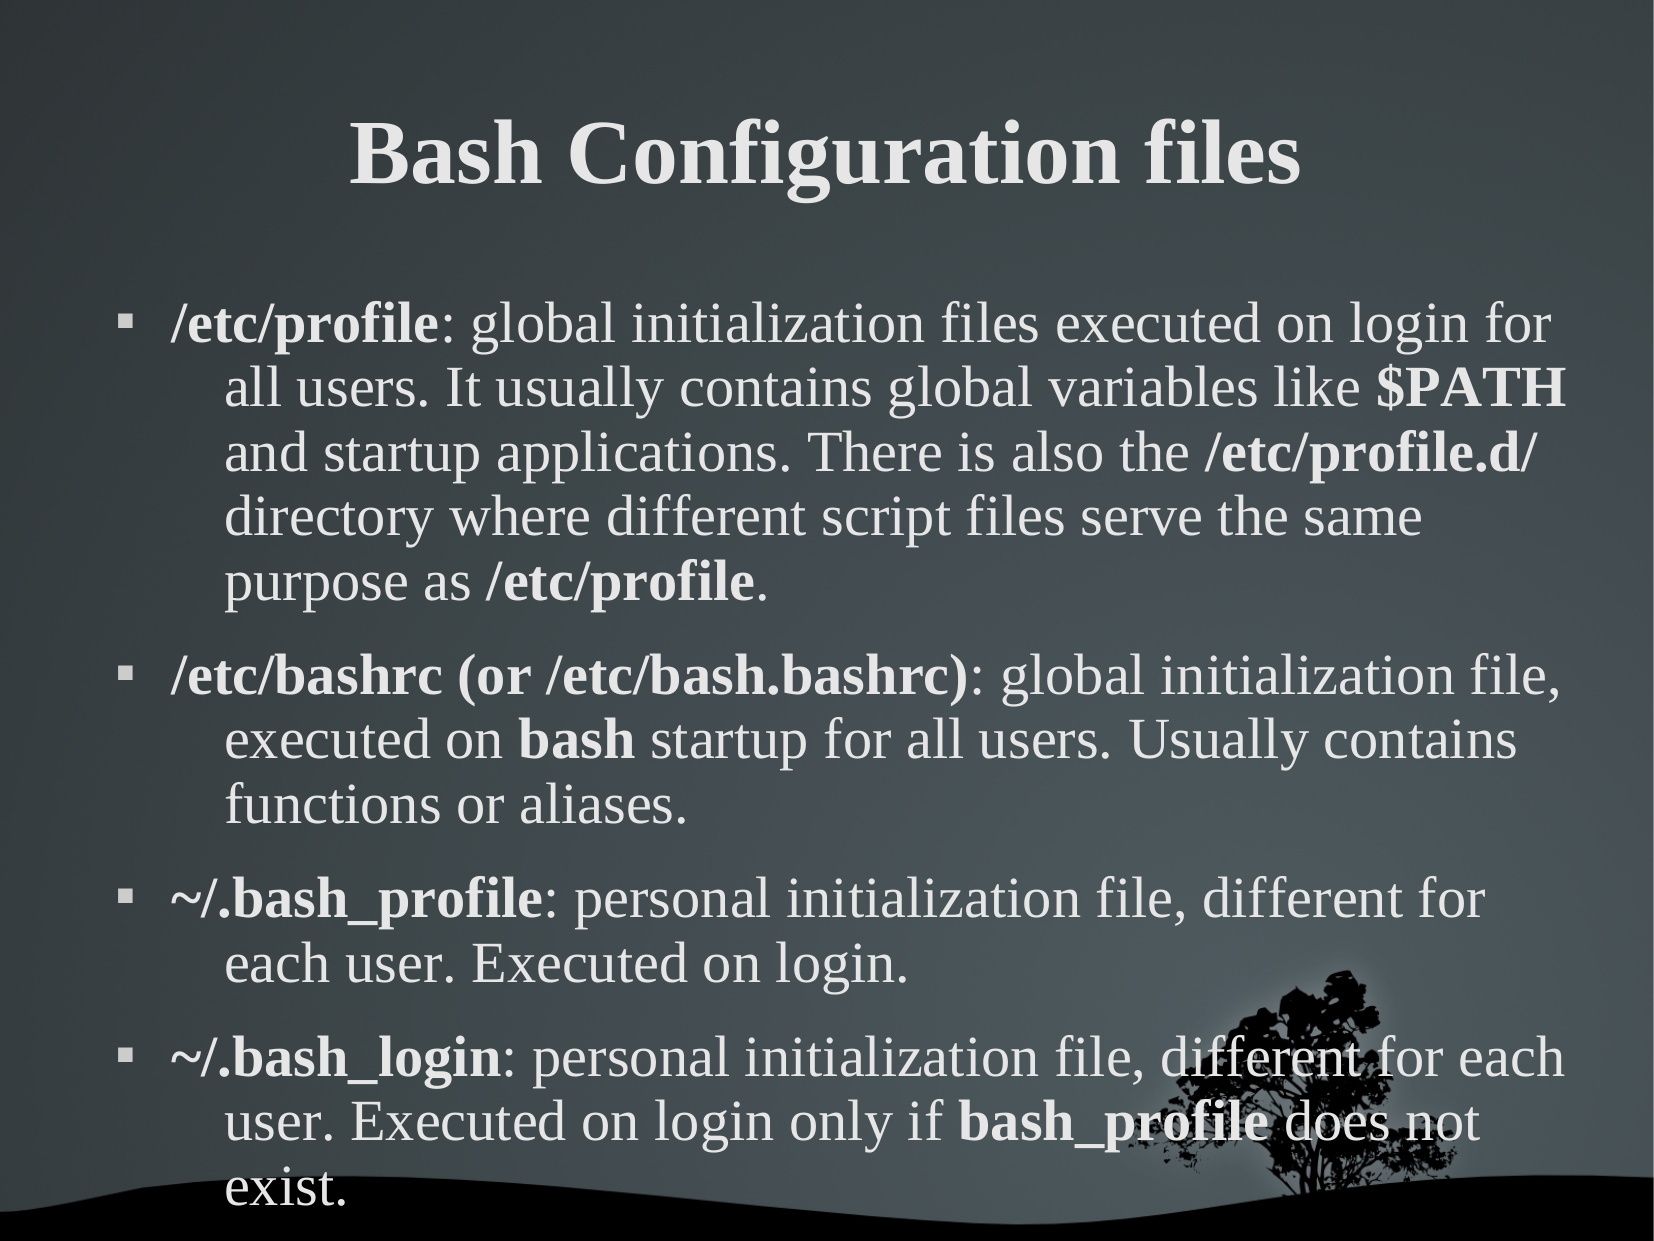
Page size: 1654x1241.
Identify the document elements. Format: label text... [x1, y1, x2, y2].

title Bash Configuration files [82, 49, 1571, 257]
picture [0, 0, 1654, 1241]
list /etc/profile: global initialization files executed on login for all users. It usually contains global variables like $PATH and startup applications. There is also the /etc/profile.d/ directory where different script files serve the same purpose as /etc/profile. /etc/bashrc (or /etc/bash.bashrc): global initialization file, executed on bash startup for all users. Usually contains functions or aliases. ~/.bash_profile: personal initialization file, different for each user. Executed on login. ~/.bash_login: personal initialization file, different for each user. Executed on login only if bash_profile does not exist. [82, 290, 1571, 1218]
